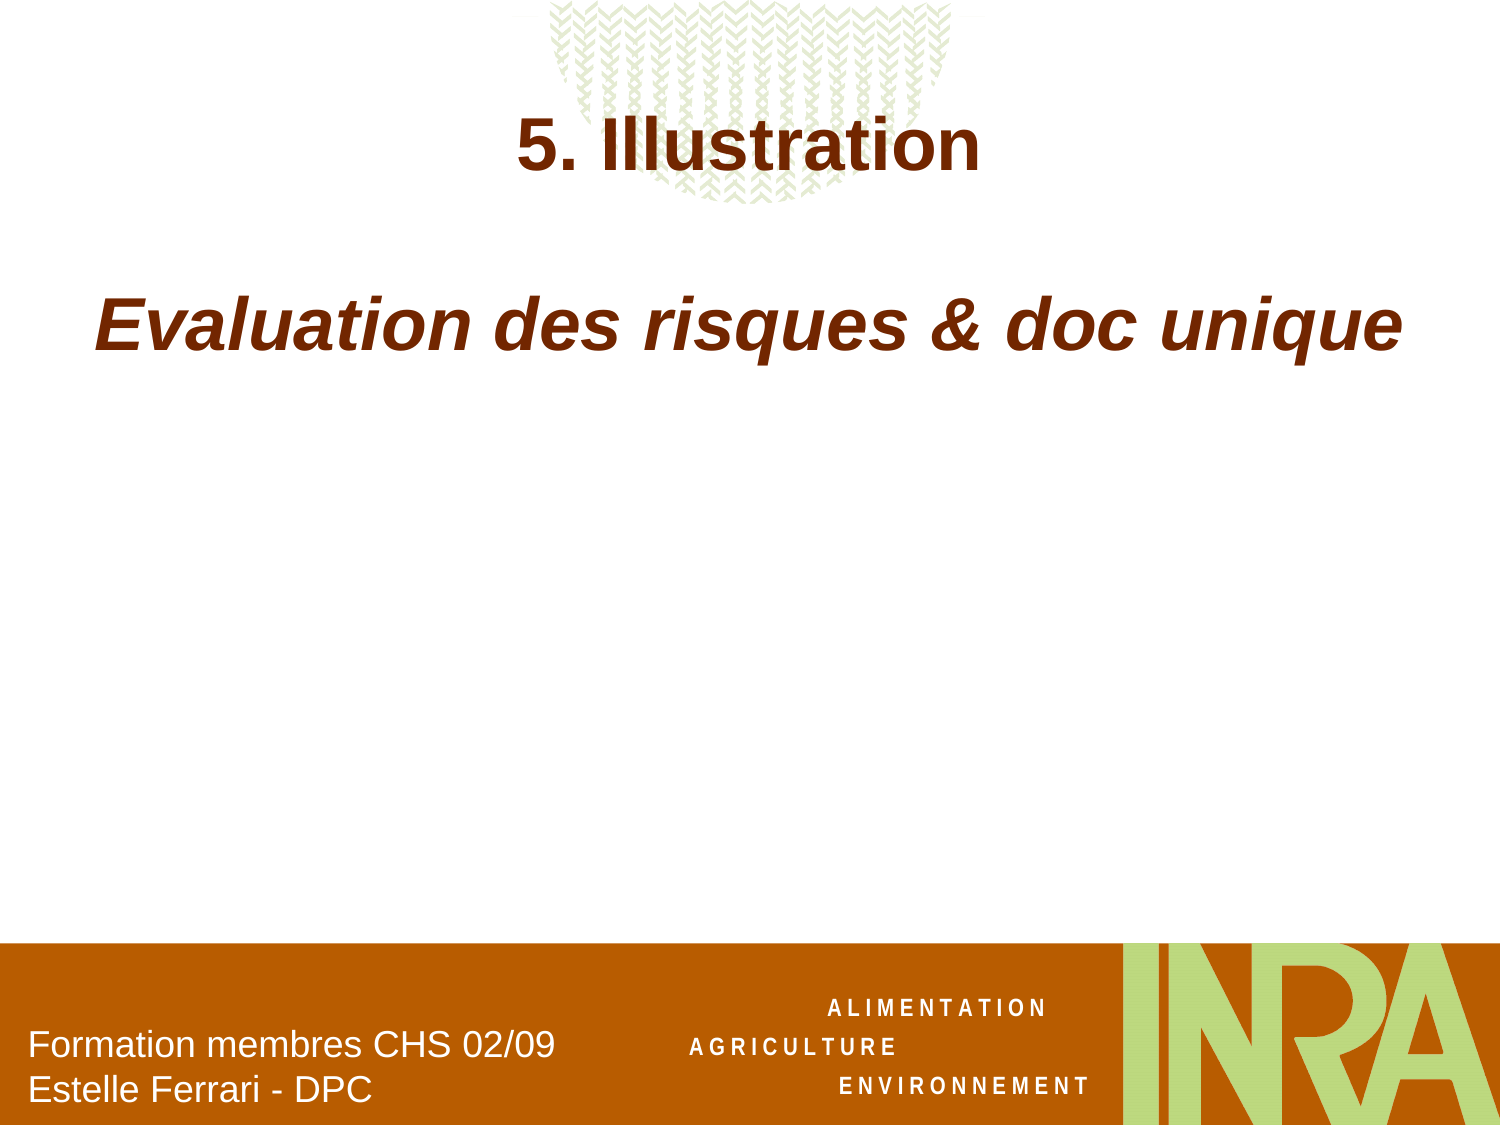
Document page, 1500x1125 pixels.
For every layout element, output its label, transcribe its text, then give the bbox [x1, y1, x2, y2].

picture [1116, 943, 1500, 1125]
list [49, 225, 1500, 901]
text_box 5. Illustration Evaluation des risques & doc unique [0, 87, 1500, 225]
picture [512, 0, 985, 87]
